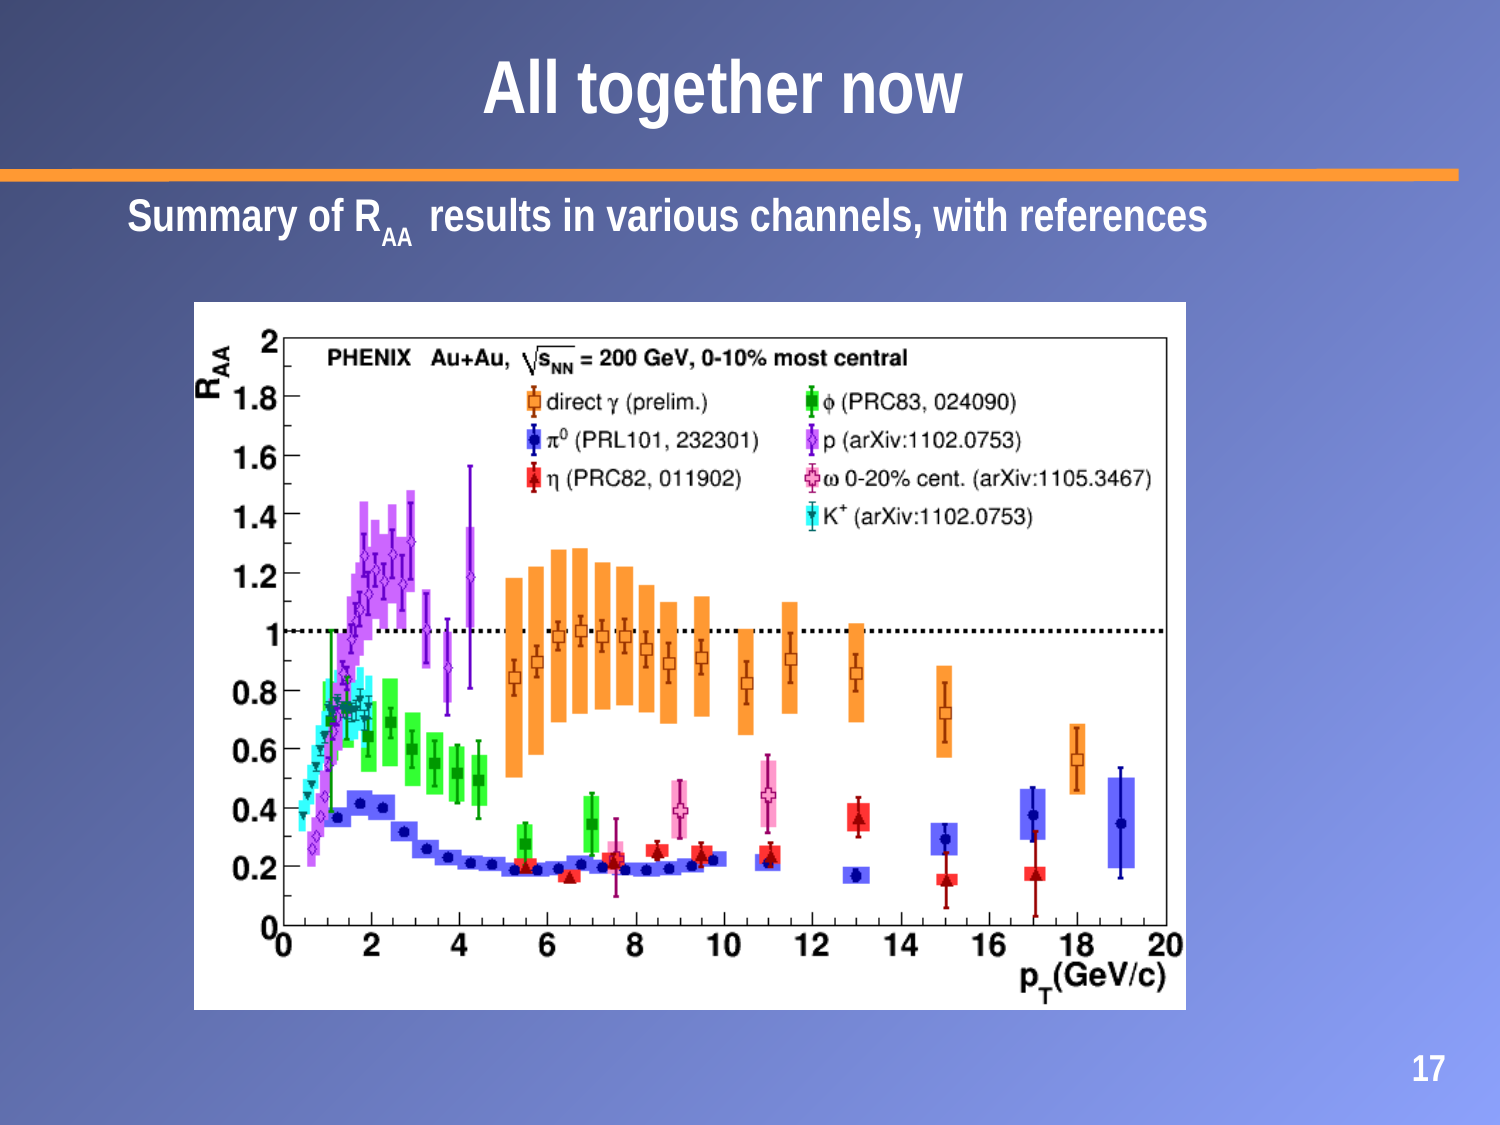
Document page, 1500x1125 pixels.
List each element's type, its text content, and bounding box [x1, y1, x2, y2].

picture [194, 302, 1186, 1010]
text_box Summary of RAA results in various channels, with references [112, 178, 1388, 263]
title All together now [37, 17, 1425, 179]
